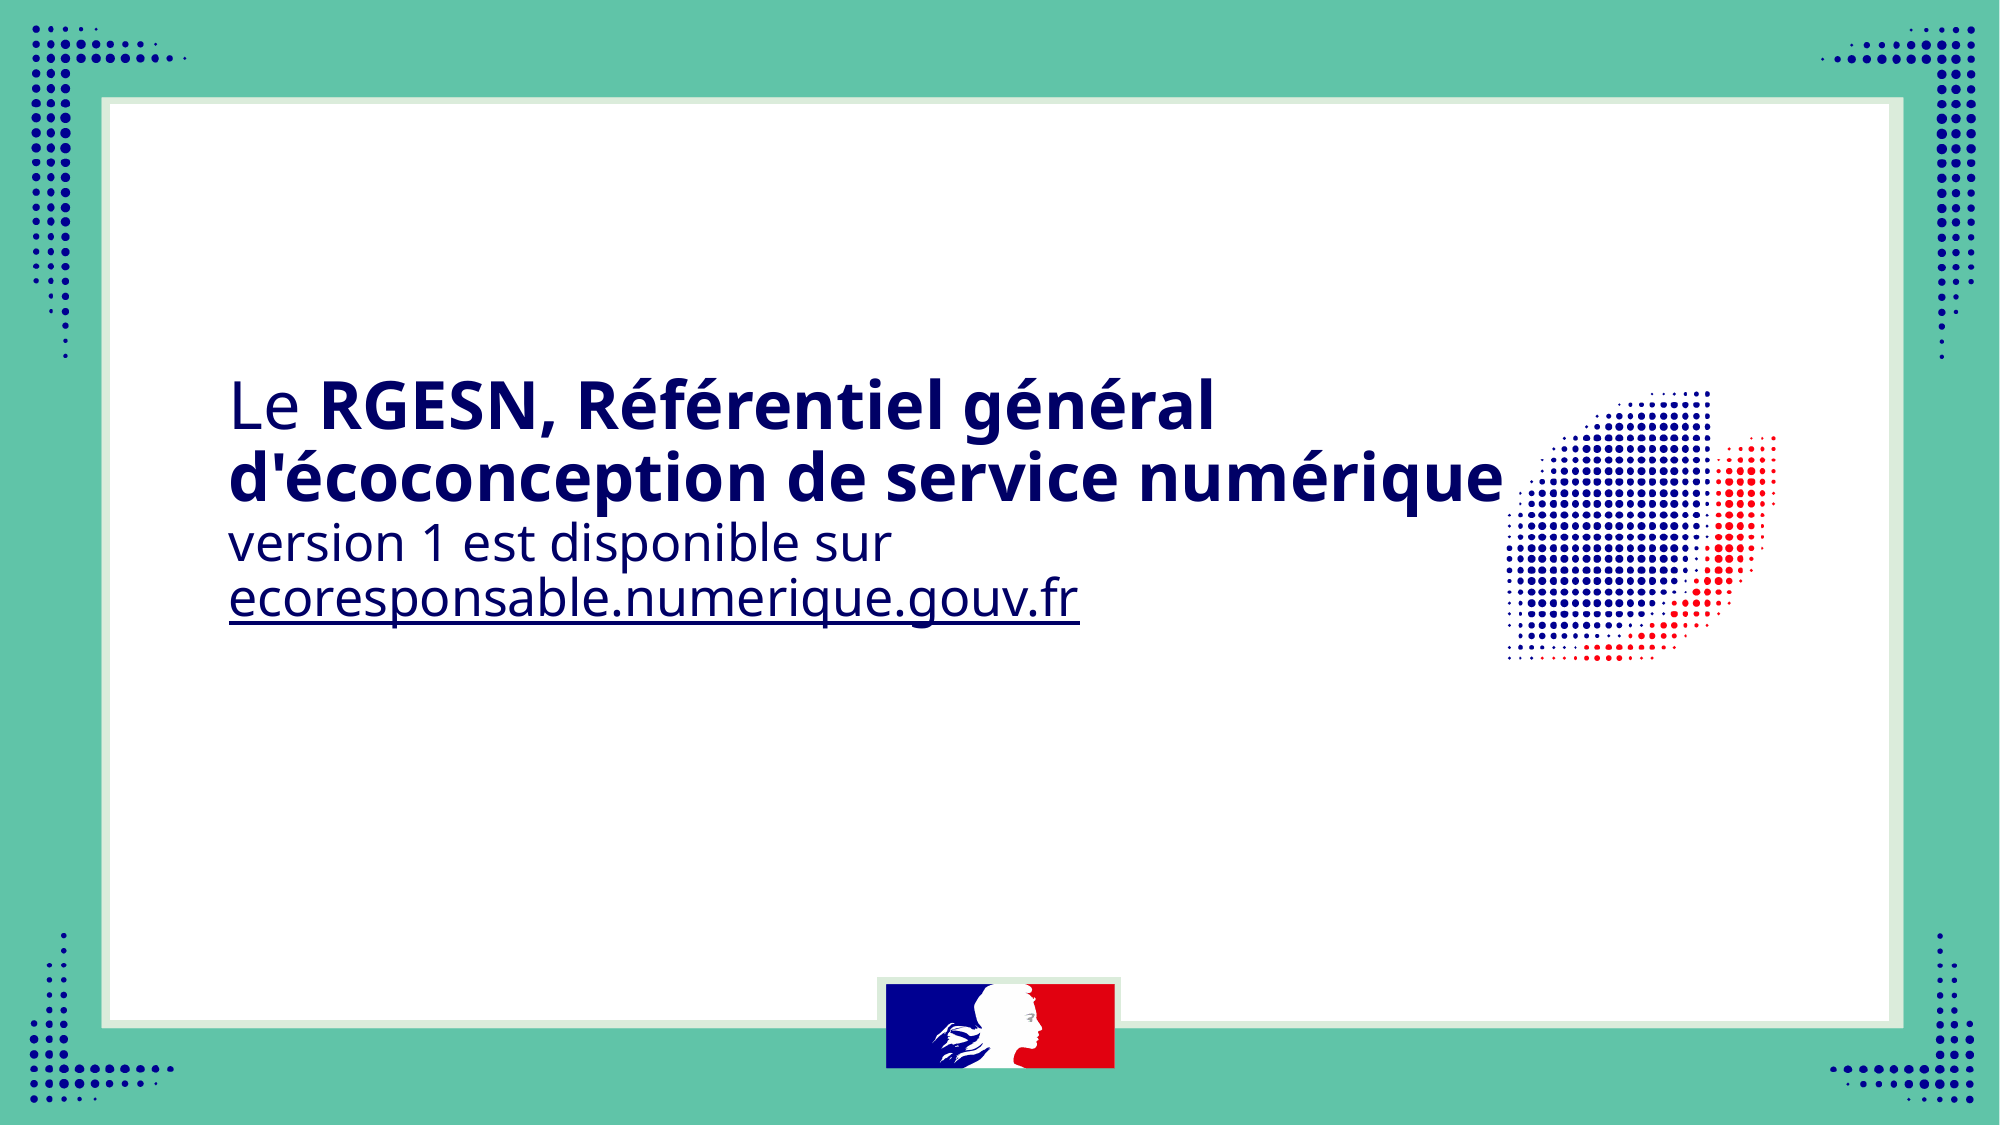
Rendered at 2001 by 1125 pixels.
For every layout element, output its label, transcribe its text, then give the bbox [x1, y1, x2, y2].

picture [0, 0, 2000, 1125]
title Le RGESN, Référentiel général d'écoconception de service numérique version 1 est disponible sur ecoresponsable.numerique.gouv.fr [213, 364, 1482, 636]
